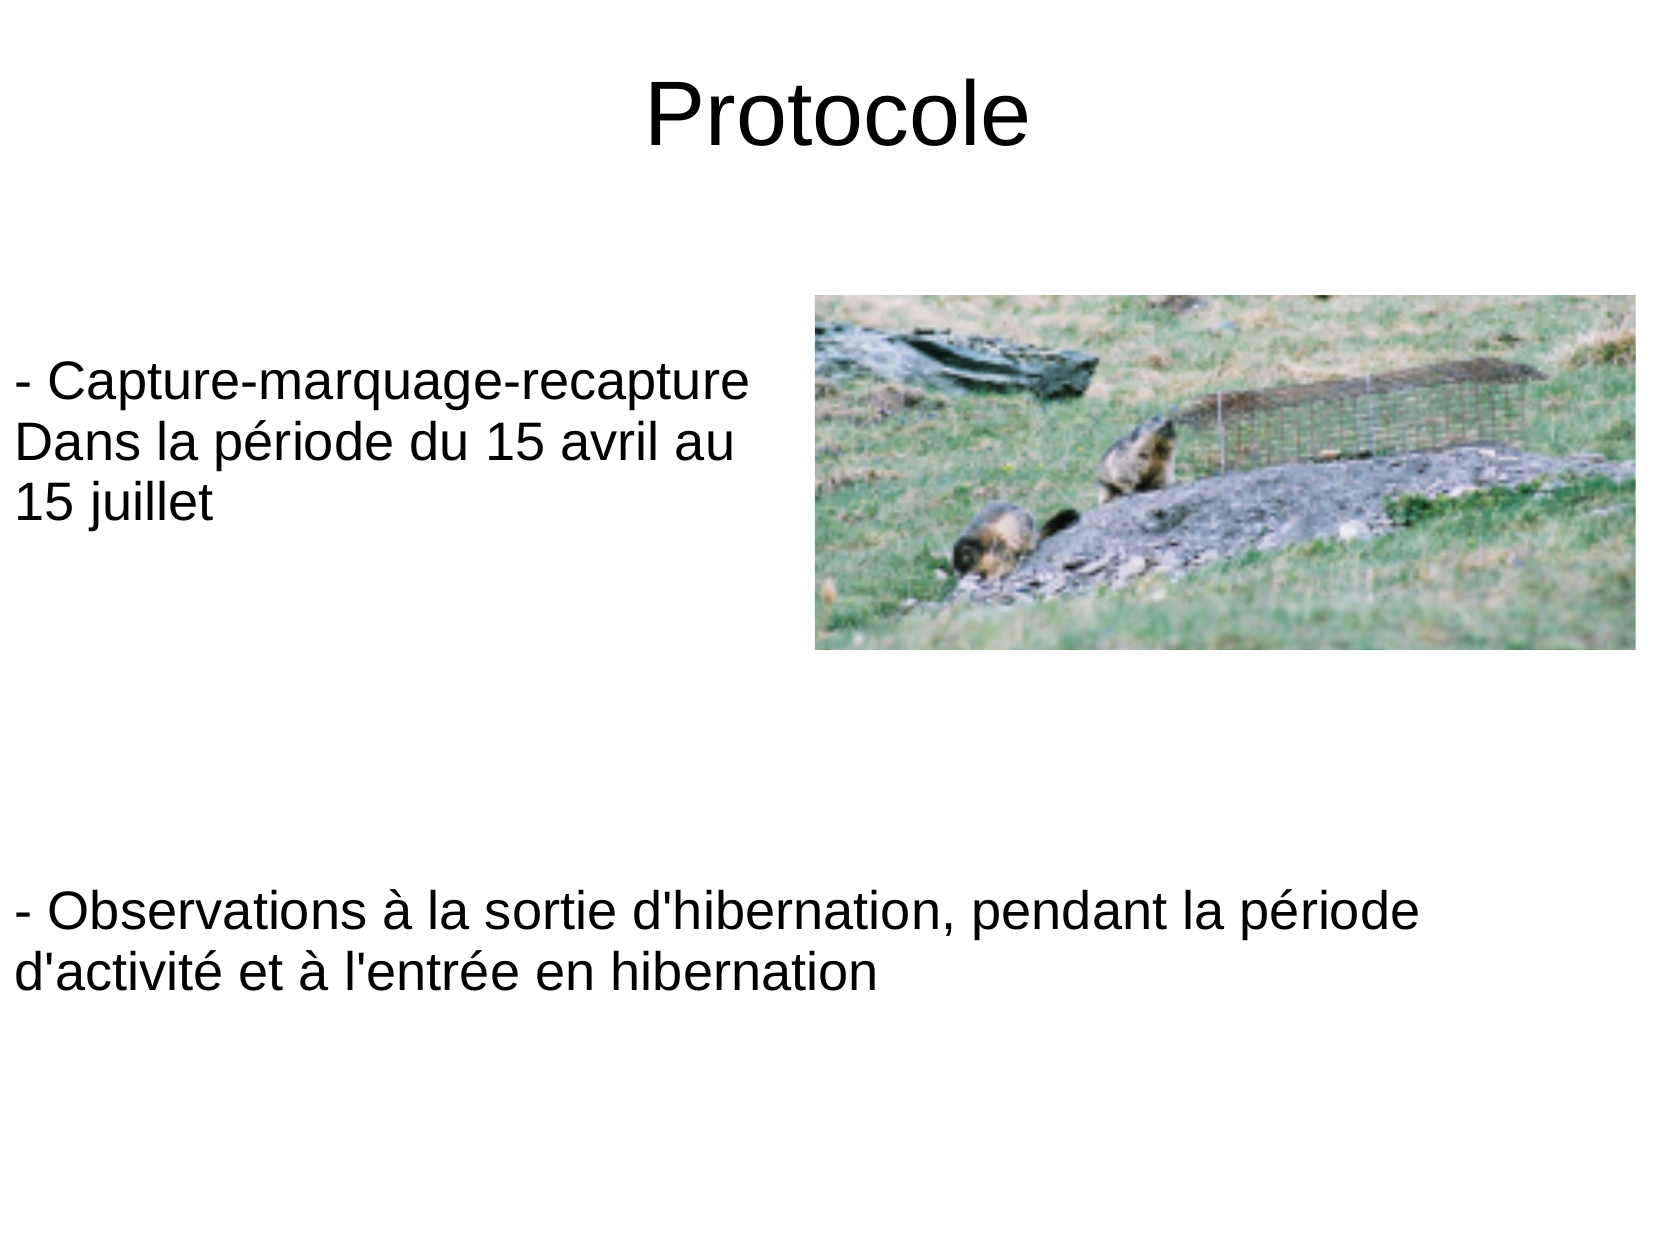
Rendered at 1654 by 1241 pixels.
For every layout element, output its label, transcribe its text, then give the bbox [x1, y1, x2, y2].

picture [814, 295, 1636, 650]
title Protocole [0, 8, 1654, 215]
text_box - Capture-marquage-recapture Dans la période du 15 avril au 15 juillet - Observations à la sortie d'hibernation, pendant la période d'activité et à l'entrée en hibernation [0, 215, 1654, 1241]
